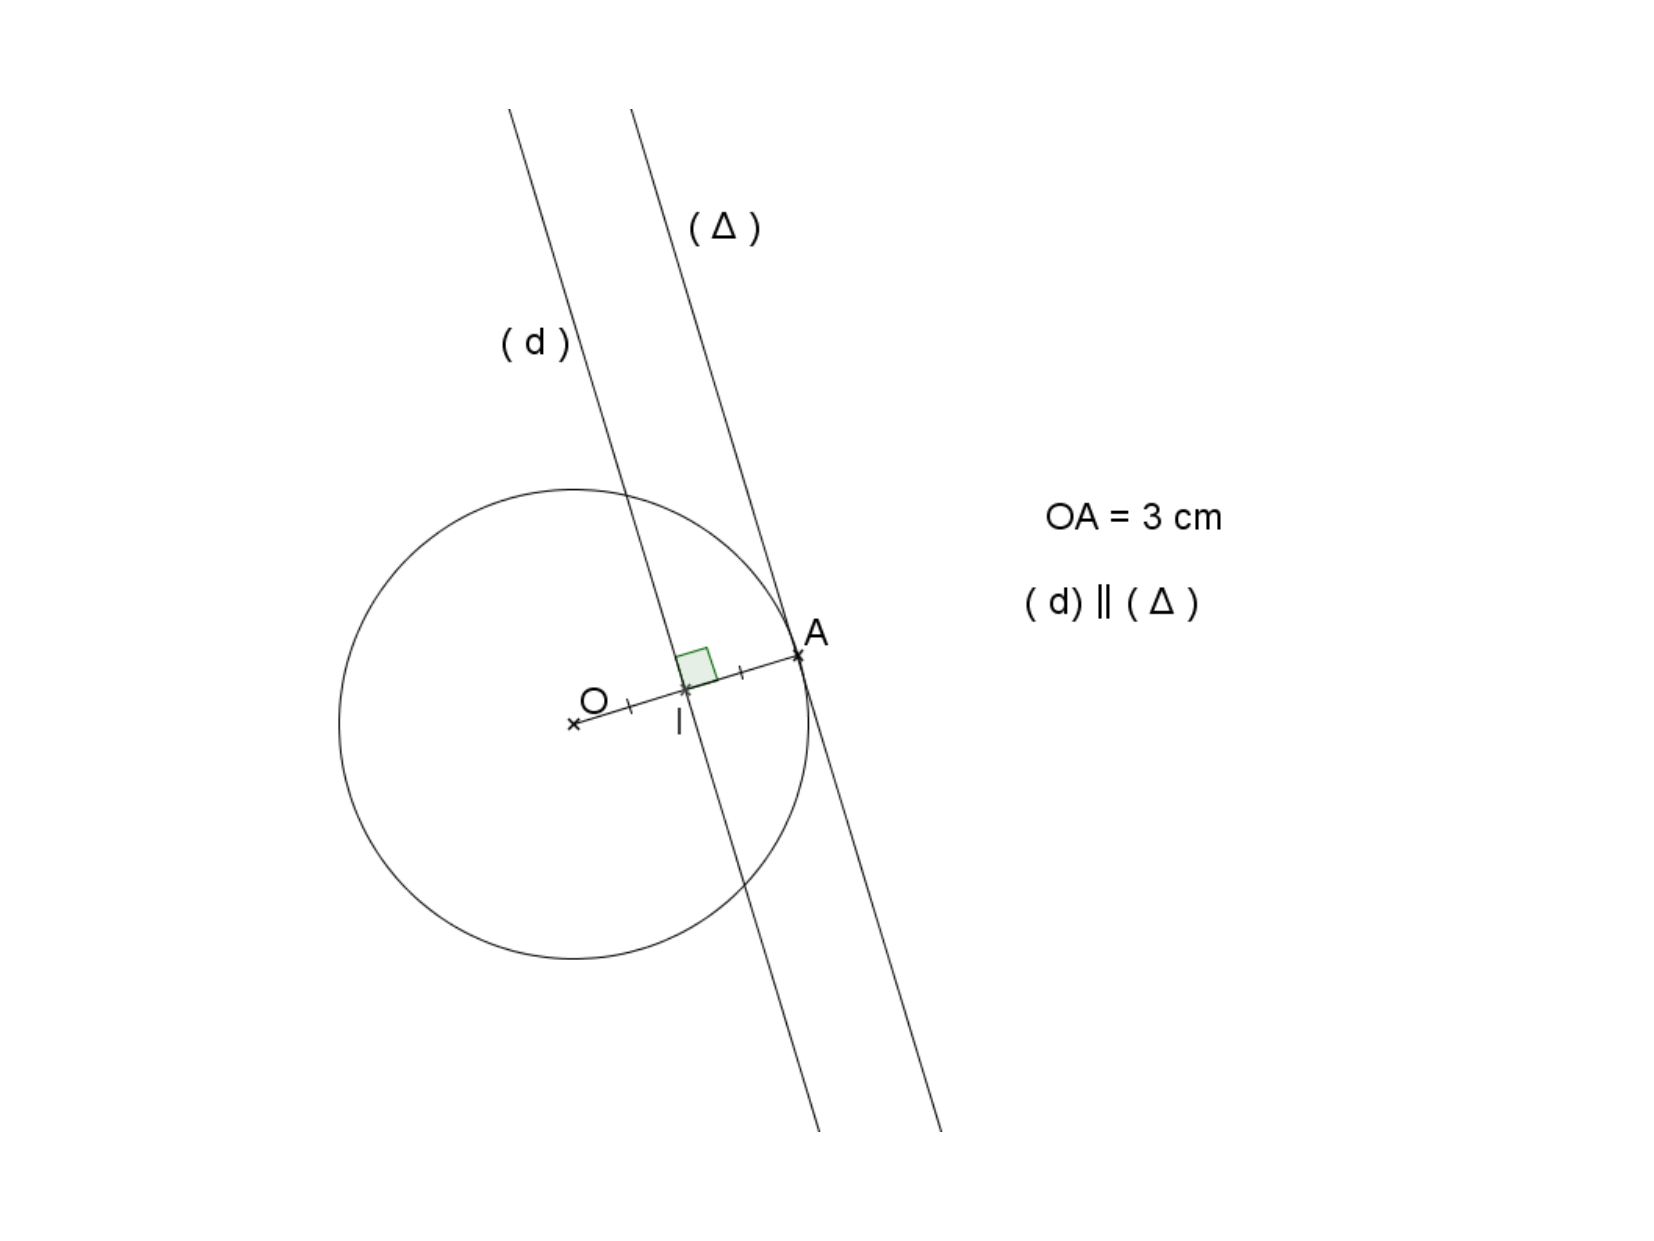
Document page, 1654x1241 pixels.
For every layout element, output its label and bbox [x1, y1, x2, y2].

picture [65, 109, 1593, 1132]
